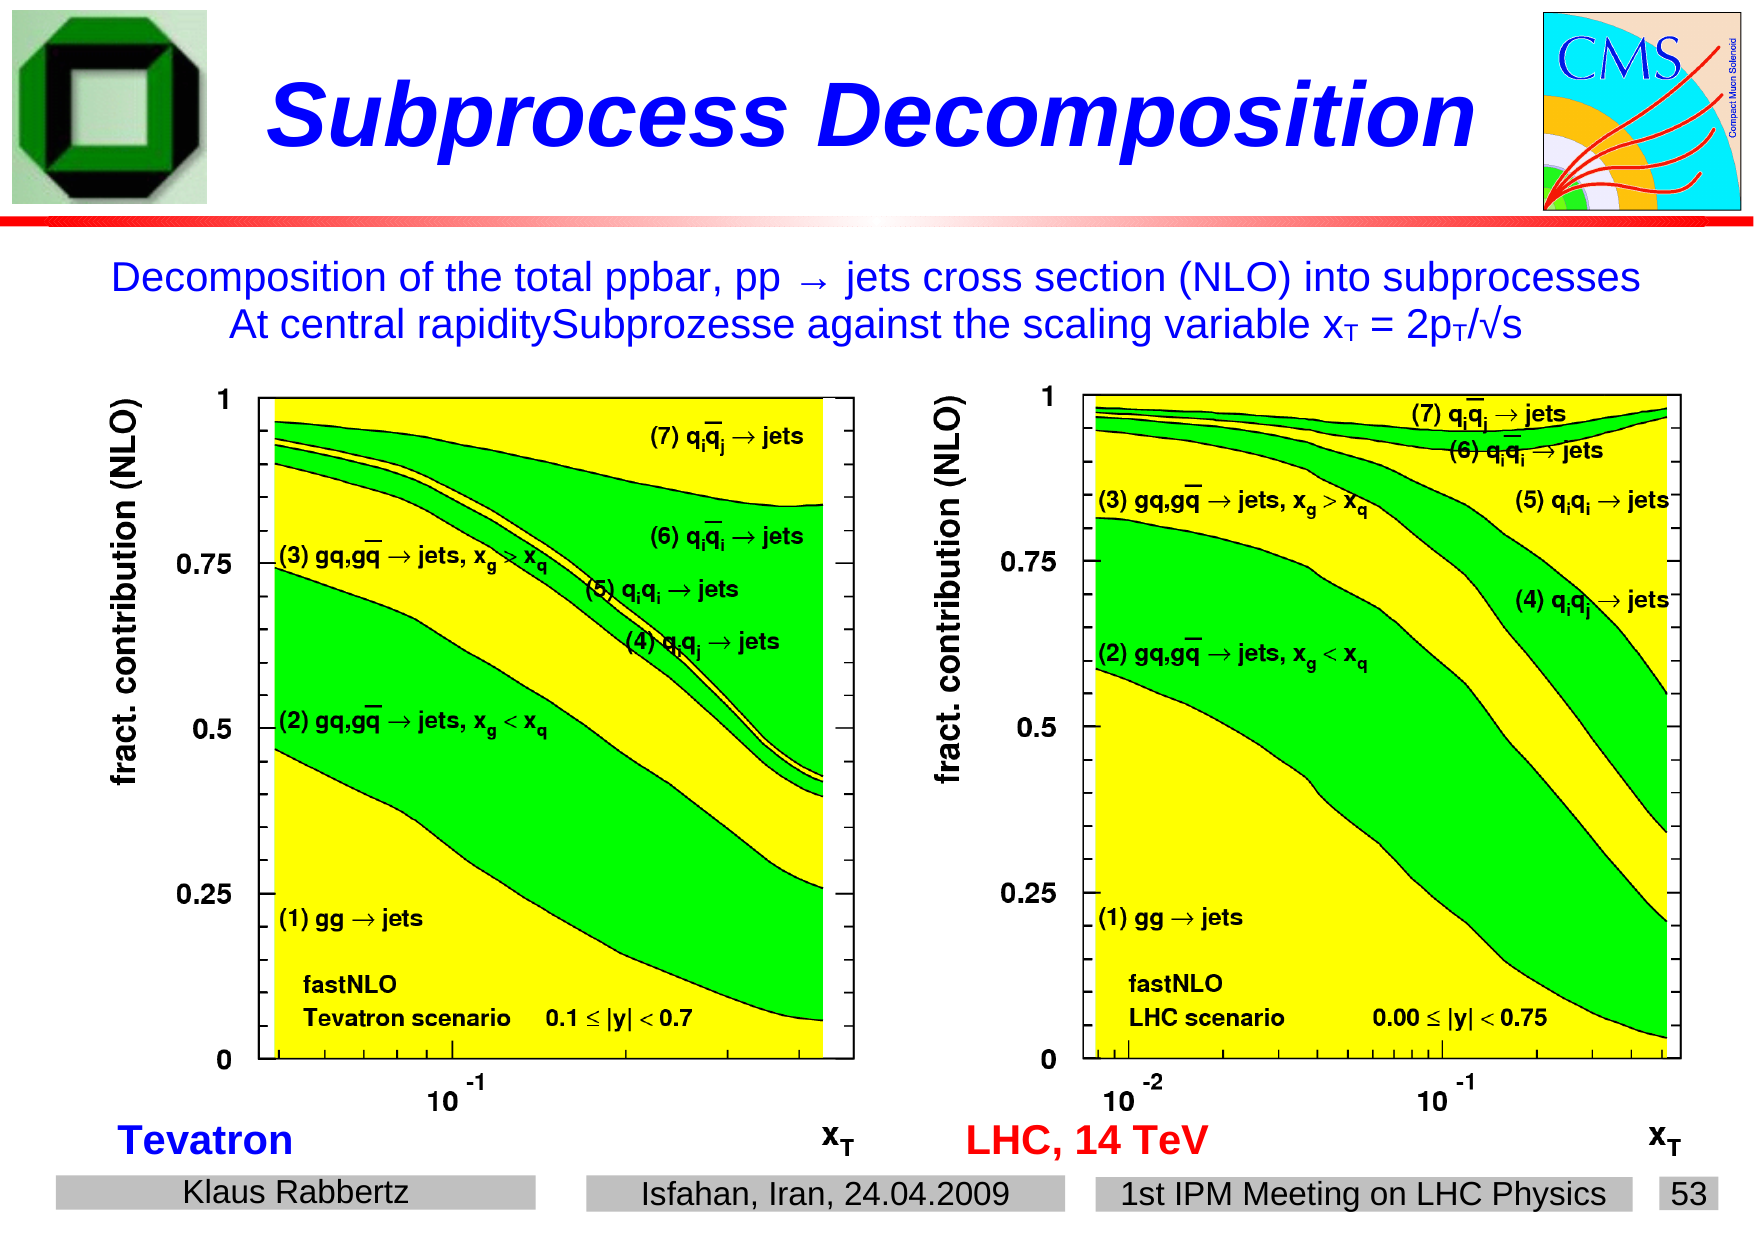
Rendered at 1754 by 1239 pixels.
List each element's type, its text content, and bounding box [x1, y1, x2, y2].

picture [12, 10, 207, 204]
text_box Tevatron [105, 1105, 306, 1177]
text_box Decomposition of the total ppbar, pp → jets cross section (NLO) into subprocesses At central rapiditySubprozesse against the scaling variable xT = 2pT/√s [99, 242, 1654, 374]
text_box LHC, 14 TeV [953, 1105, 1221, 1177]
title Subprocess Decomposition [220, 16, 1525, 213]
picture [919, 368, 1715, 1164]
picture [1542, 11, 1742, 211]
picture [95, 371, 888, 1164]
